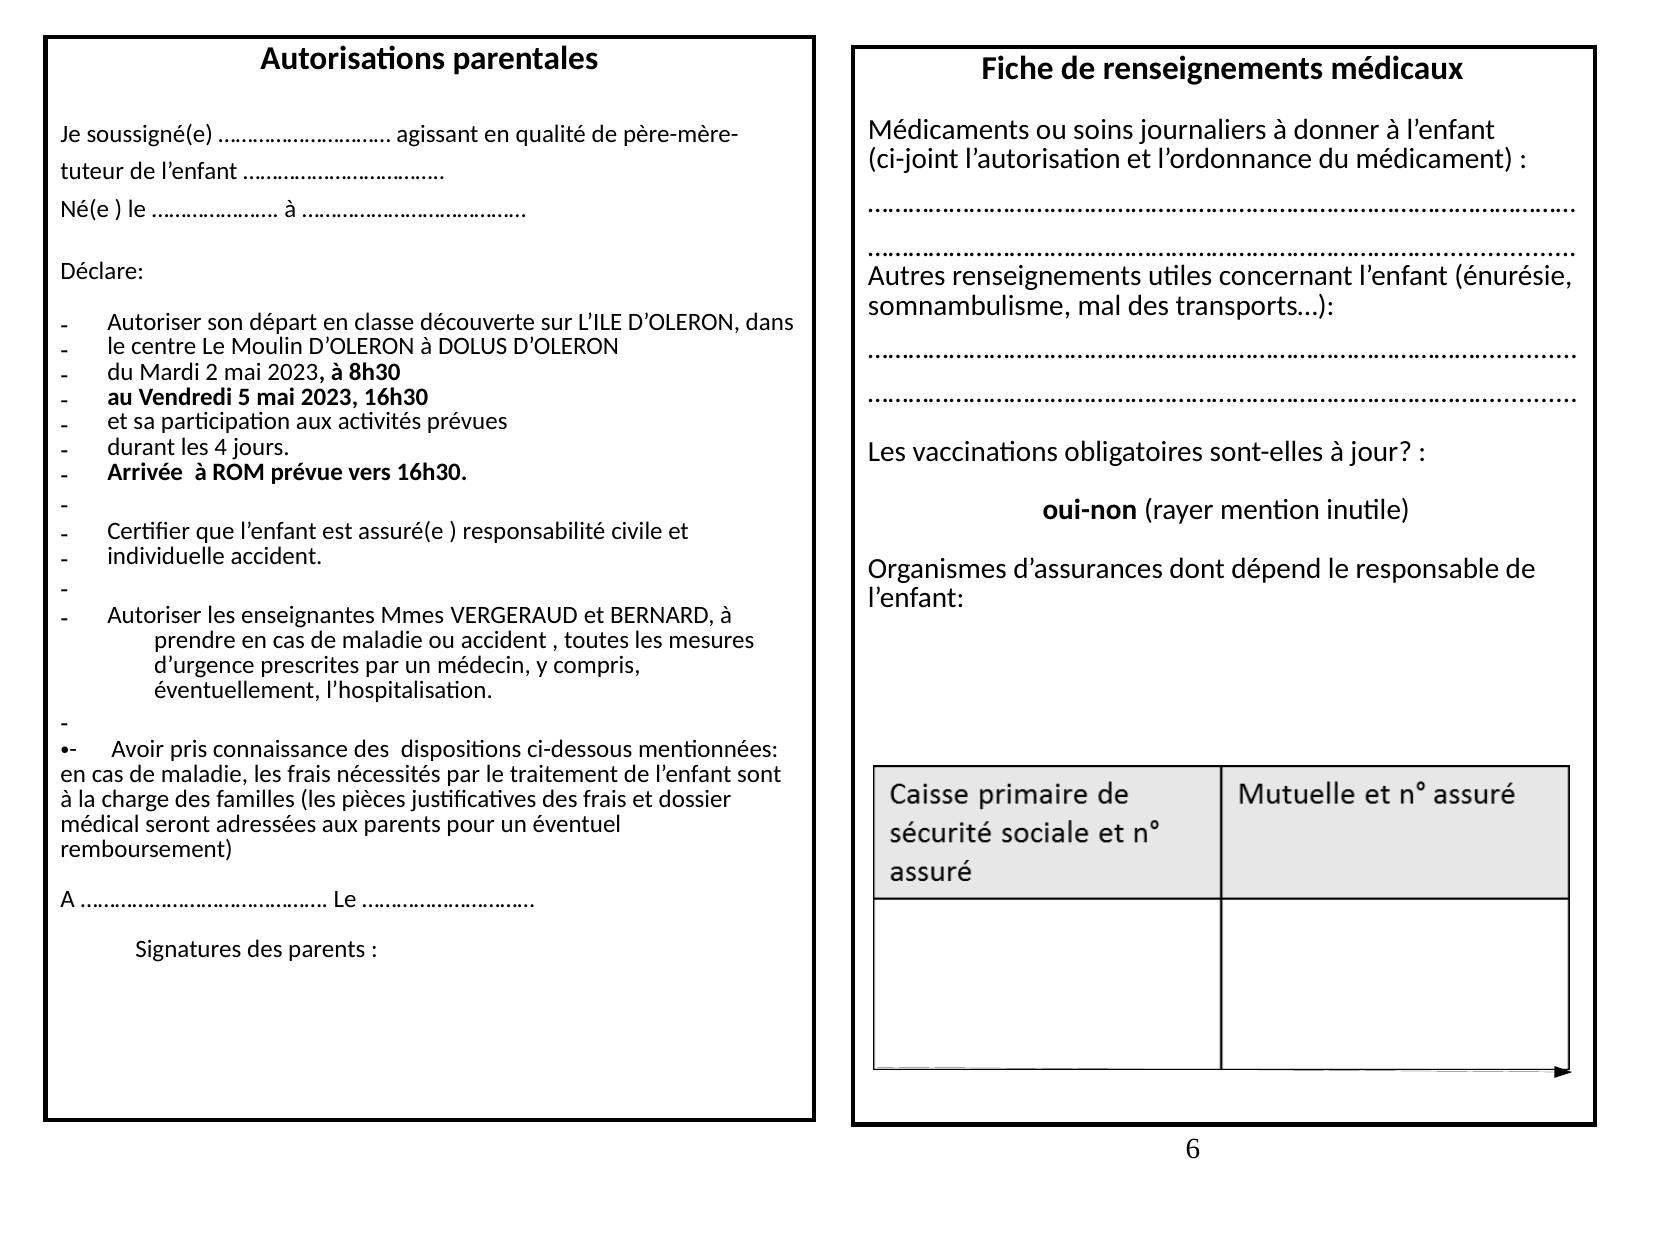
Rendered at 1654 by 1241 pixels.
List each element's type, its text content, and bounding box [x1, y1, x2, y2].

picture [873, 765, 1570, 1070]
text_box Autorisations parentales Je soussigné(e) ………………………… agissant en qualité de père-mère-tuteur de l’enfant …………………………….. Né(e ) le …………………. à ………………………………… Déclare: Autoriser son départ en classe découverte sur L’ILE D’OLERON, dans le centre Le Moulin D’OLERON à DOLUS D’OLERON du Mardi 2 mai 2023, à 8h30 au Vendredi 5 mai 2023, 16h30 et sa participation aux activités prévues durant les 4 jours. Arrivée à ROM prévue vers 16h30. Certifier que l’enfant est assuré(e ) responsabilité civile et individuelle accident. Autoriser les enseignantes Mmes VERGERAUD et BERNARD, à prendre en cas de maladie ou accident , toutes les mesures d’urgence prescrites par un médecin, y compris, éventuellement, l’hospitalisation. - Avoir pris connaissance des dispositions ci-dessous mentionnées: en cas de maladie, les frais nécessités par le traitement de l’enfant sont à la charge des familles (les pièces justificatives des frais et dossier médical seront adressées aux parents pour un éventuel remboursement) A ……………………………………. Le ………………………… Signatures des parents : [45, 36, 814, 1121]
text_box Fiche de renseignements médicaux Médicaments ou soins journaliers à donner à l’enfant (ci-joint l’autorisation et l’ordonnance du médicament) : ………………………………………………………………………………………………………………………………………………………………………................... Autres renseignements utiles concernant l’enfant (énurésie, somnambulisme, mal des transports…): …………………………………………………………………………………........... …………………………………………………………………………………........... Les vaccinations obligatoires sont-elles à jour? : oui-non (rayer mention inutile) Organismes d’assurances dont dépend le responsable de l’enfant: [852, 47, 1596, 1125]
text_box [1185, 1129, 1571, 1216]
